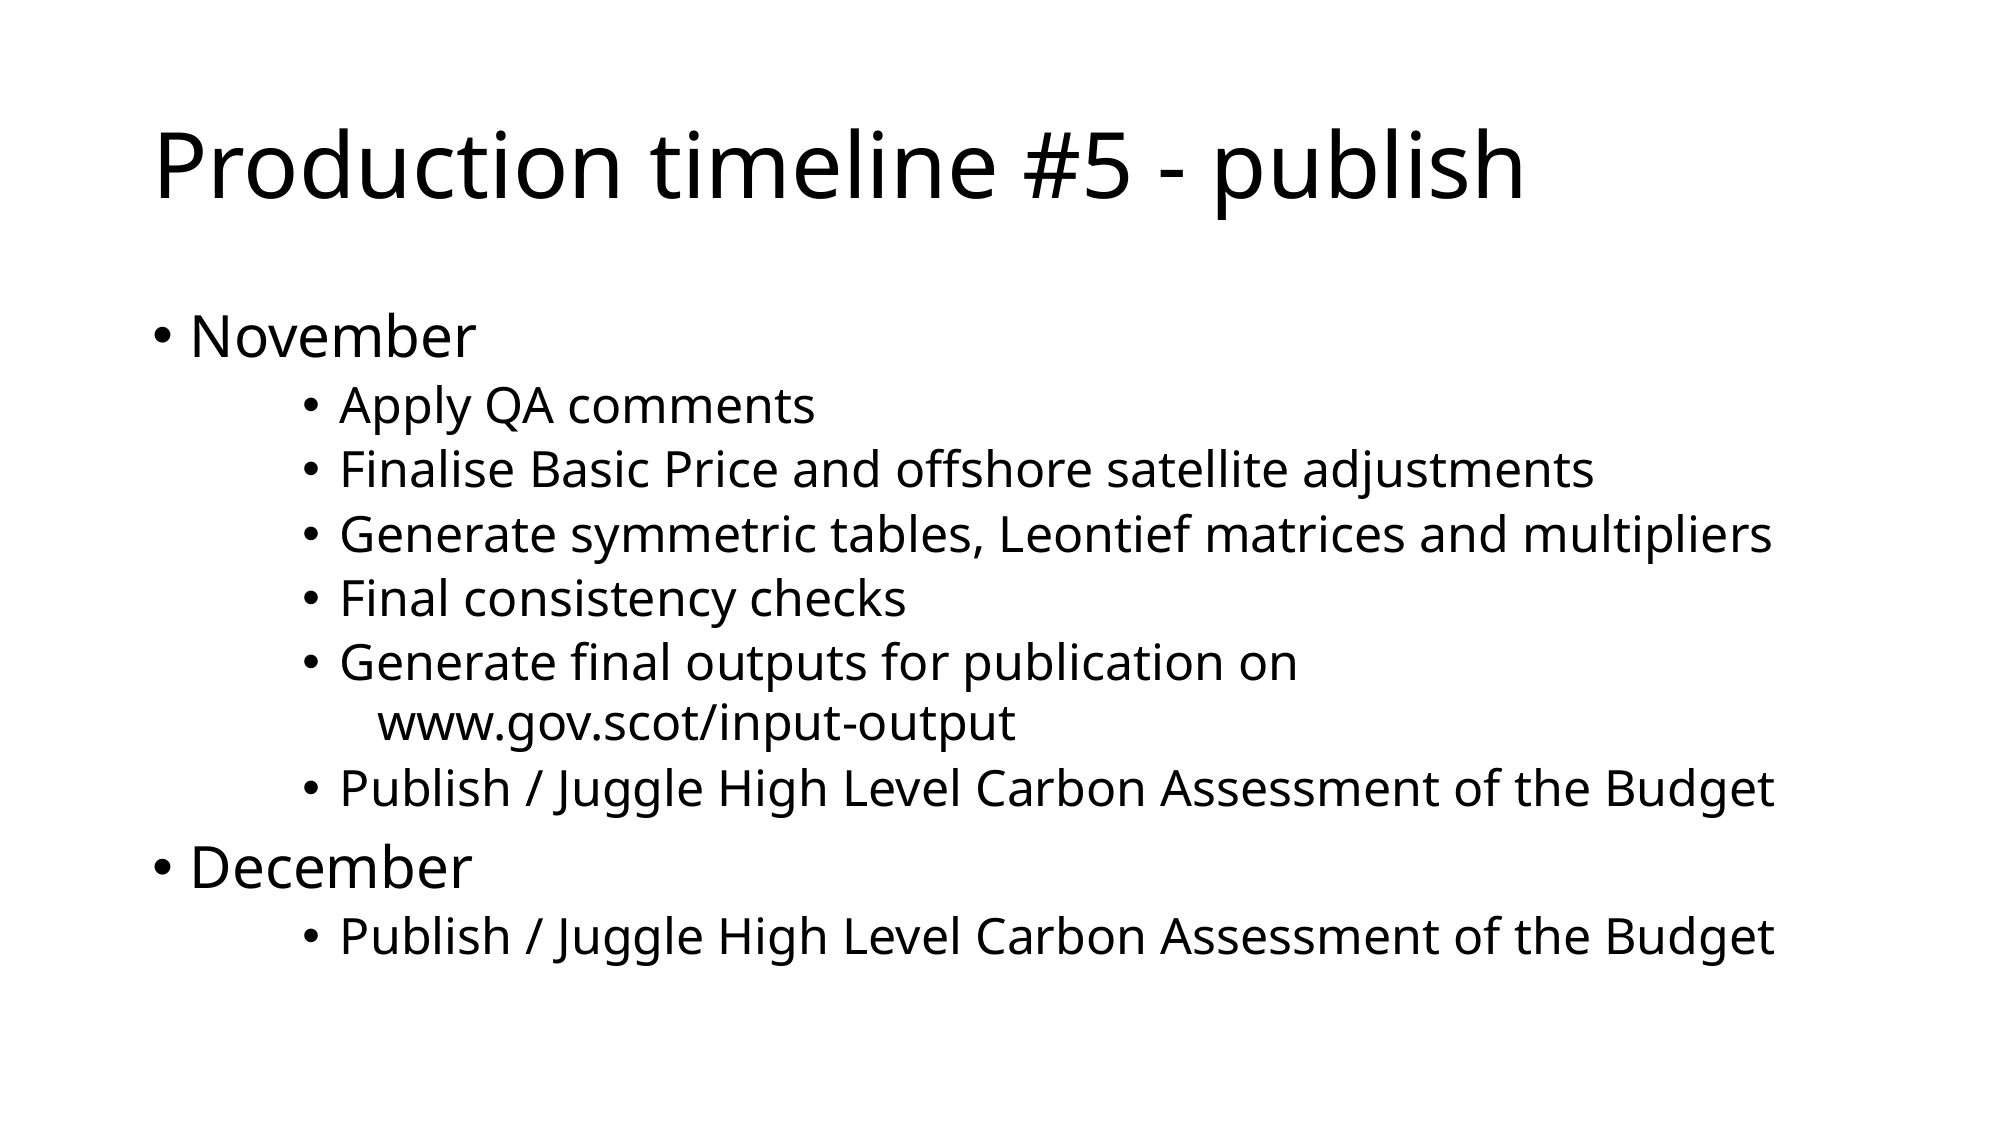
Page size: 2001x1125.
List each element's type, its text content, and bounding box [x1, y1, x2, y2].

list November Apply QA comments Finalise Basic Price and offshore satellite adjustments Generate symmetric tables, Leontief matrices and multipliers Final consistency checks Generate final outputs for publication on www.gov.scot/input-output Publish / Juggle High Level Carbon Assessment of the Budget December Publish / Juggle High Level Carbon Assessment of the Budget [137, 299, 1863, 1014]
title Production timeline #5 - publish [137, 59, 1863, 278]
